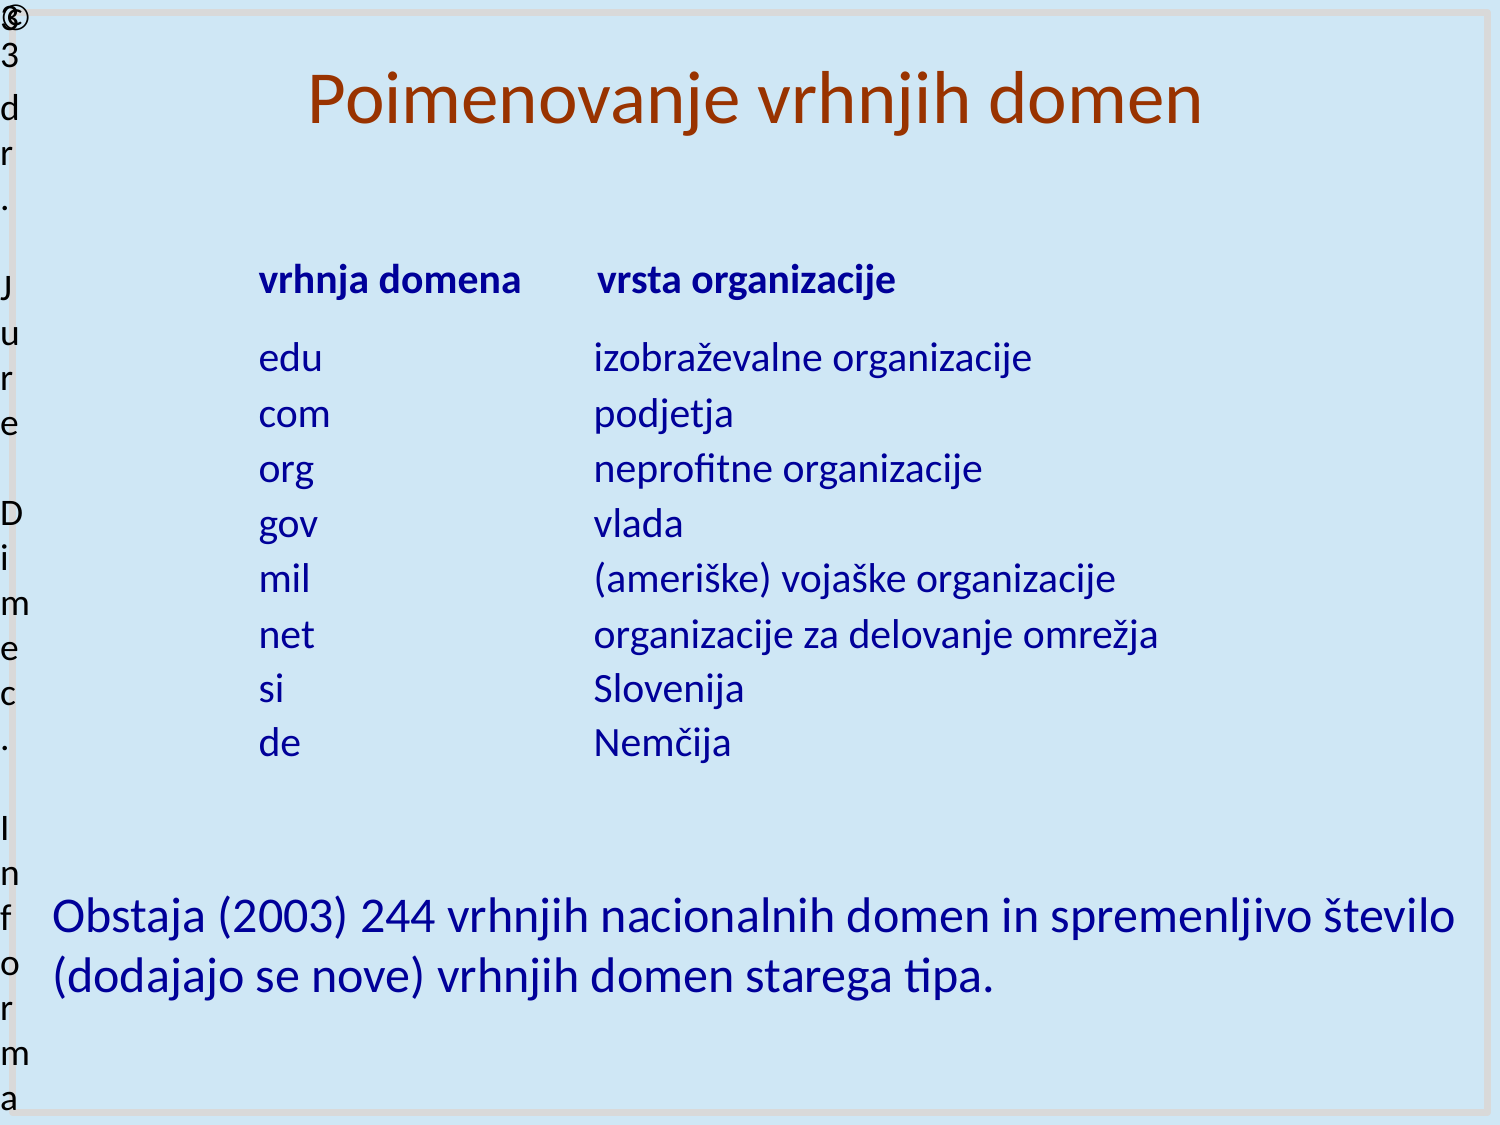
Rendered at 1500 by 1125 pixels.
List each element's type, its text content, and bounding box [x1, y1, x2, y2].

table_cell organizacije za delovanje omrežja [585, 617, 1250, 671]
table_cell izobraževalne organizacije [585, 341, 1250, 397]
table_cell com [250, 397, 585, 451]
table_cell org [250, 451, 585, 506]
table_cell si [250, 671, 585, 725]
table_cell Nemčija [585, 725, 1250, 780]
table_cell Slovenija [585, 671, 1250, 725]
table_cell (ameriške) vojaške organizacije [585, 561, 1250, 617]
table_cell edu [250, 341, 585, 397]
table_cell mil [250, 561, 585, 617]
table_cell net [250, 617, 585, 671]
table_cell vlada [585, 506, 1250, 561]
text_box Obstaja (2003) 244 vrhnjih nacionalnih domen in spremenljivo število (dodajajo se nove) vrhnjih domen starega tipa. [37, 874, 1500, 1010]
table_header vrhnja domena [250, 262, 585, 341]
table_cell neprofitne organizacije [585, 451, 1250, 506]
title Poimenovanje vrhnjih domen [37, 37, 1475, 150]
table_header vrsta organizacije [585, 262, 1250, 341]
table_cell de [250, 725, 585, 780]
table_cell gov [250, 506, 585, 561]
table_cell podjetja [585, 397, 1250, 451]
